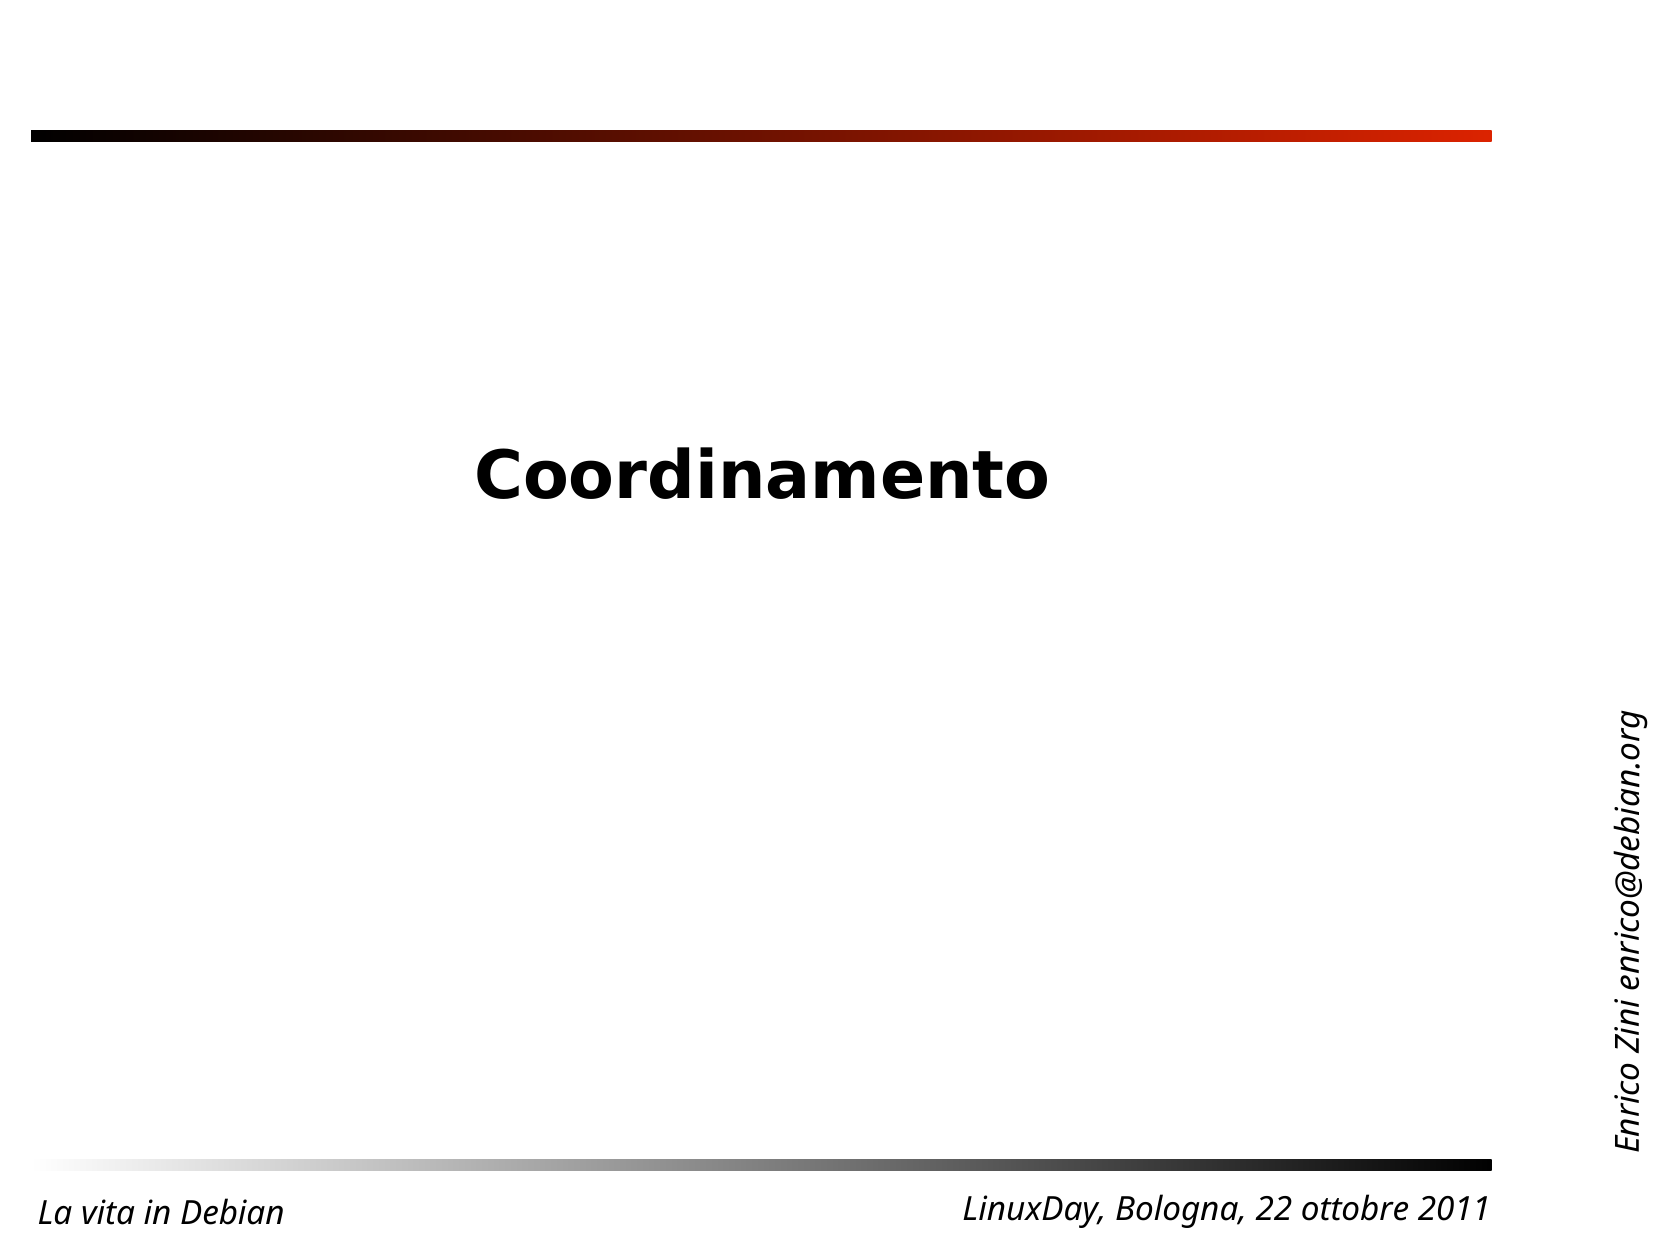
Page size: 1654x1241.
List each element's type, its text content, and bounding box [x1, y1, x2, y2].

text_box Coordinamento [30, 436, 1495, 515]
